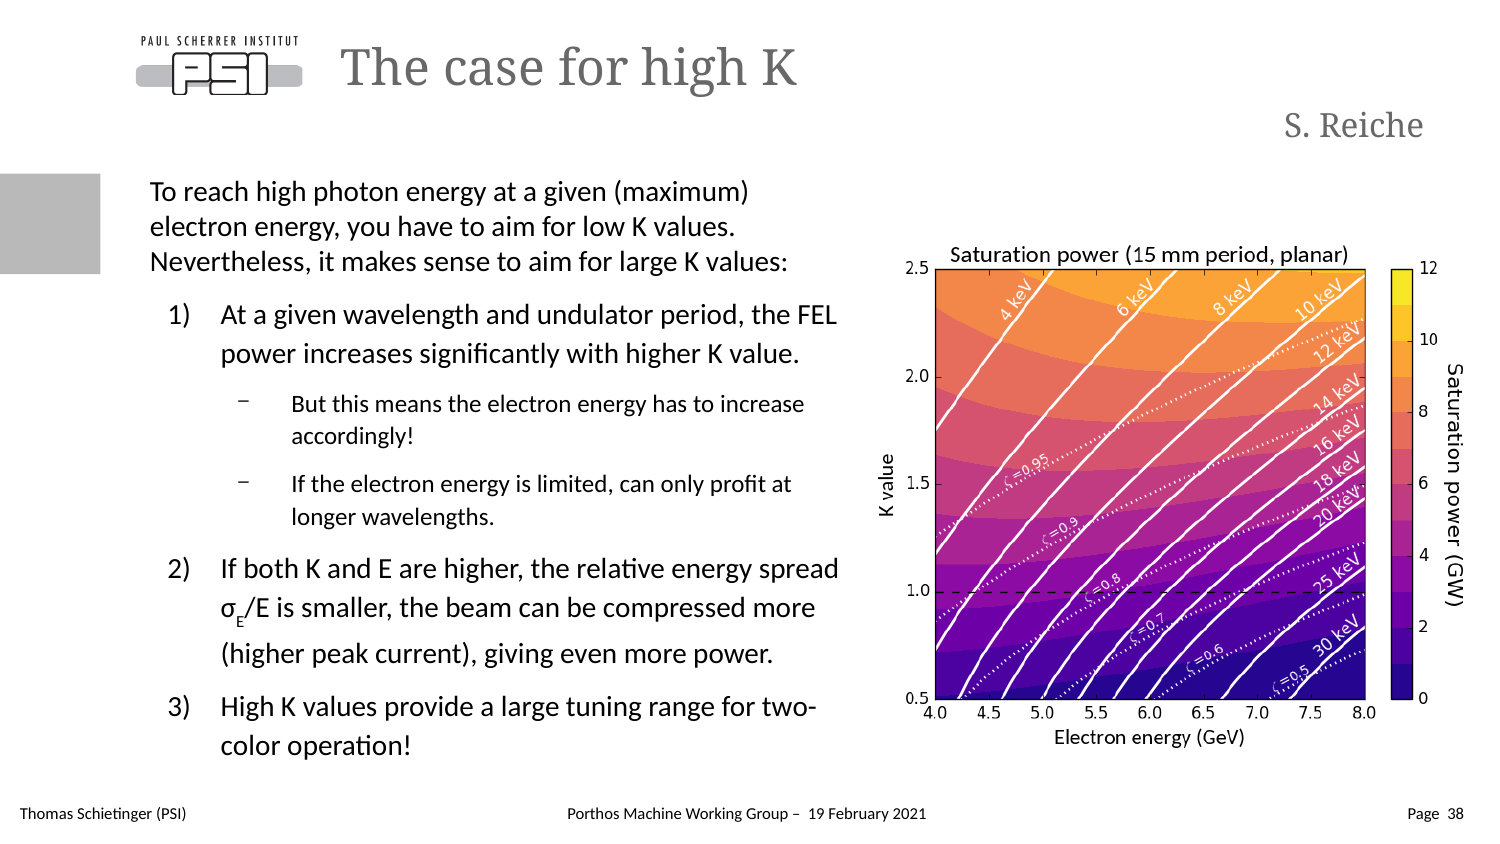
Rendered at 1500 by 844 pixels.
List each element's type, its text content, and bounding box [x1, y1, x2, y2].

list To reach high photon energy at a given (maximum) electron energy, you have to aim for low K values. Nevertheless, it makes sense to aim for large K values: At a given wavelength and undulator period, the FEL power increases significantly with higher K value. But this means the electron energy has to increase accordingly! If the electron energy is limited, can only profit at longer wavelengths. If both K and E are higher, the relative energy spread σE/E is smaller, the beam can be compressed more (higher peak current), giving even more power. High K values provide a large tuning range for two-color operation! [149, 172, 844, 770]
title S. Reiche [1284, 104, 1441, 142]
title The case for high K [340, 35, 1442, 98]
picture [863, 233, 1475, 759]
